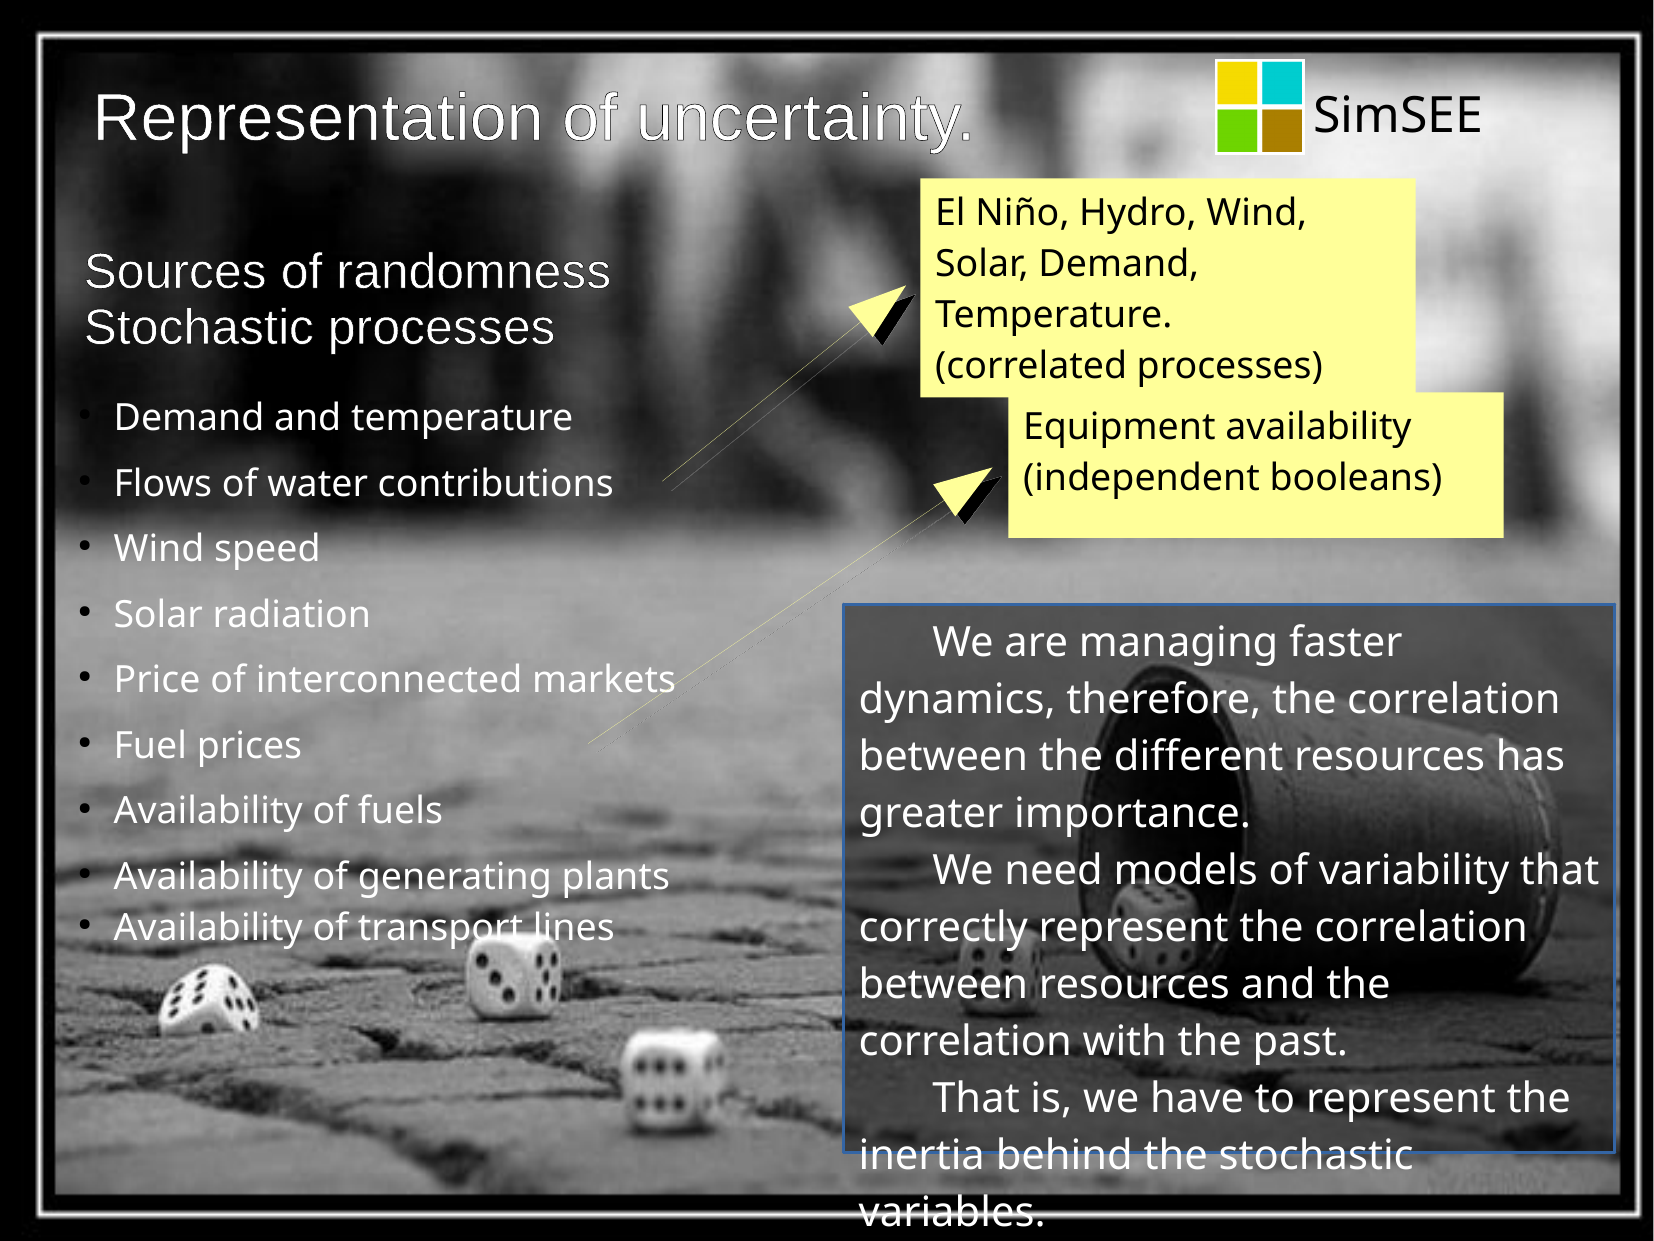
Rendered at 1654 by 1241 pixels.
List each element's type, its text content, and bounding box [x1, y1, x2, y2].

text_box Equipment availability (independent booleans) [1008, 392, 1504, 538]
text_box Sources of randomness Stochastic processes [68, 235, 677, 362]
text_box We are managing faster dynamics, therefore, the correlation between the different resources has greater importance. We need models of variability that correctly represent the correlation between resources and the correlation with the past. That is, we have to represent the inertia behind the stochastic variables. [843, 604, 1615, 1153]
picture [0, 0, 1654, 1241]
text_box Representation of uncertainty. [77, 72, 1216, 165]
text_box Demand and temperature Flows of water contributions Wind speed Solar radiation Price of interconnected markets Fuel prices Availability of fuels Availability of generating plants Availability of transport lines [63, 383, 788, 892]
text_box El Niño, Hydro, Wind, Solar, Demand, Temperature. (correlated processes) [920, 178, 1416, 368]
text_box SimSEE [1298, 71, 1551, 154]
